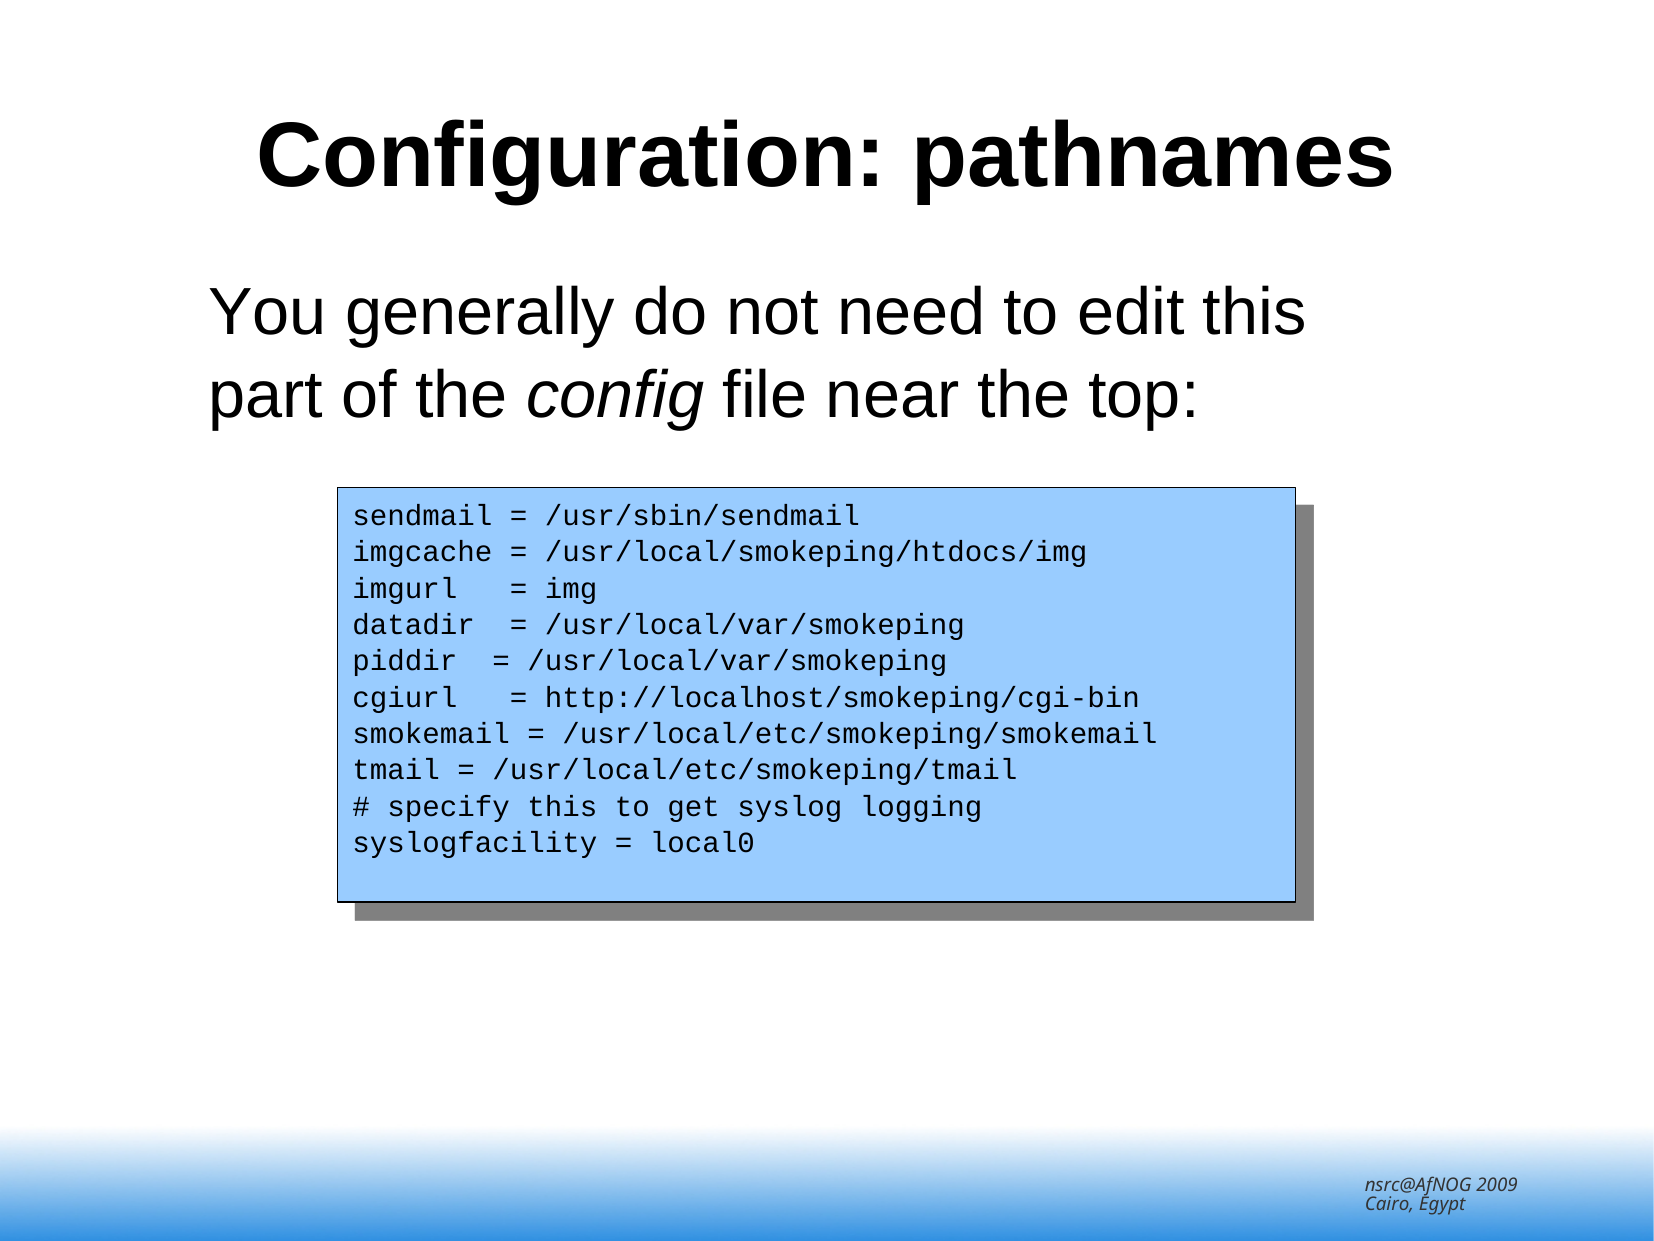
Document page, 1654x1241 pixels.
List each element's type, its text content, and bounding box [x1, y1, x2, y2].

text_box sendmail = /usr/sbin/sendmail imgcache = /usr/local/smokeping/htdocs/img imgurl = img datadir = /usr/local/var/smokeping piddir = /usr/local/var/smokeping cgiurl = http://localhost/smokeping/cgi-bin smokemail = /usr/local/etc/smokeping/smokemail tmail = /usr/local/etc/smokeping/tmail # specify this to get syslog logging syslogfacility = local0 [337, 487, 1296, 902]
text_box You generally do not need to edit this part of the config file near the top: [193, 257, 1346, 439]
title Configuration: pathnames [82, 49, 1571, 257]
picture [0, 1124, 1654, 1241]
